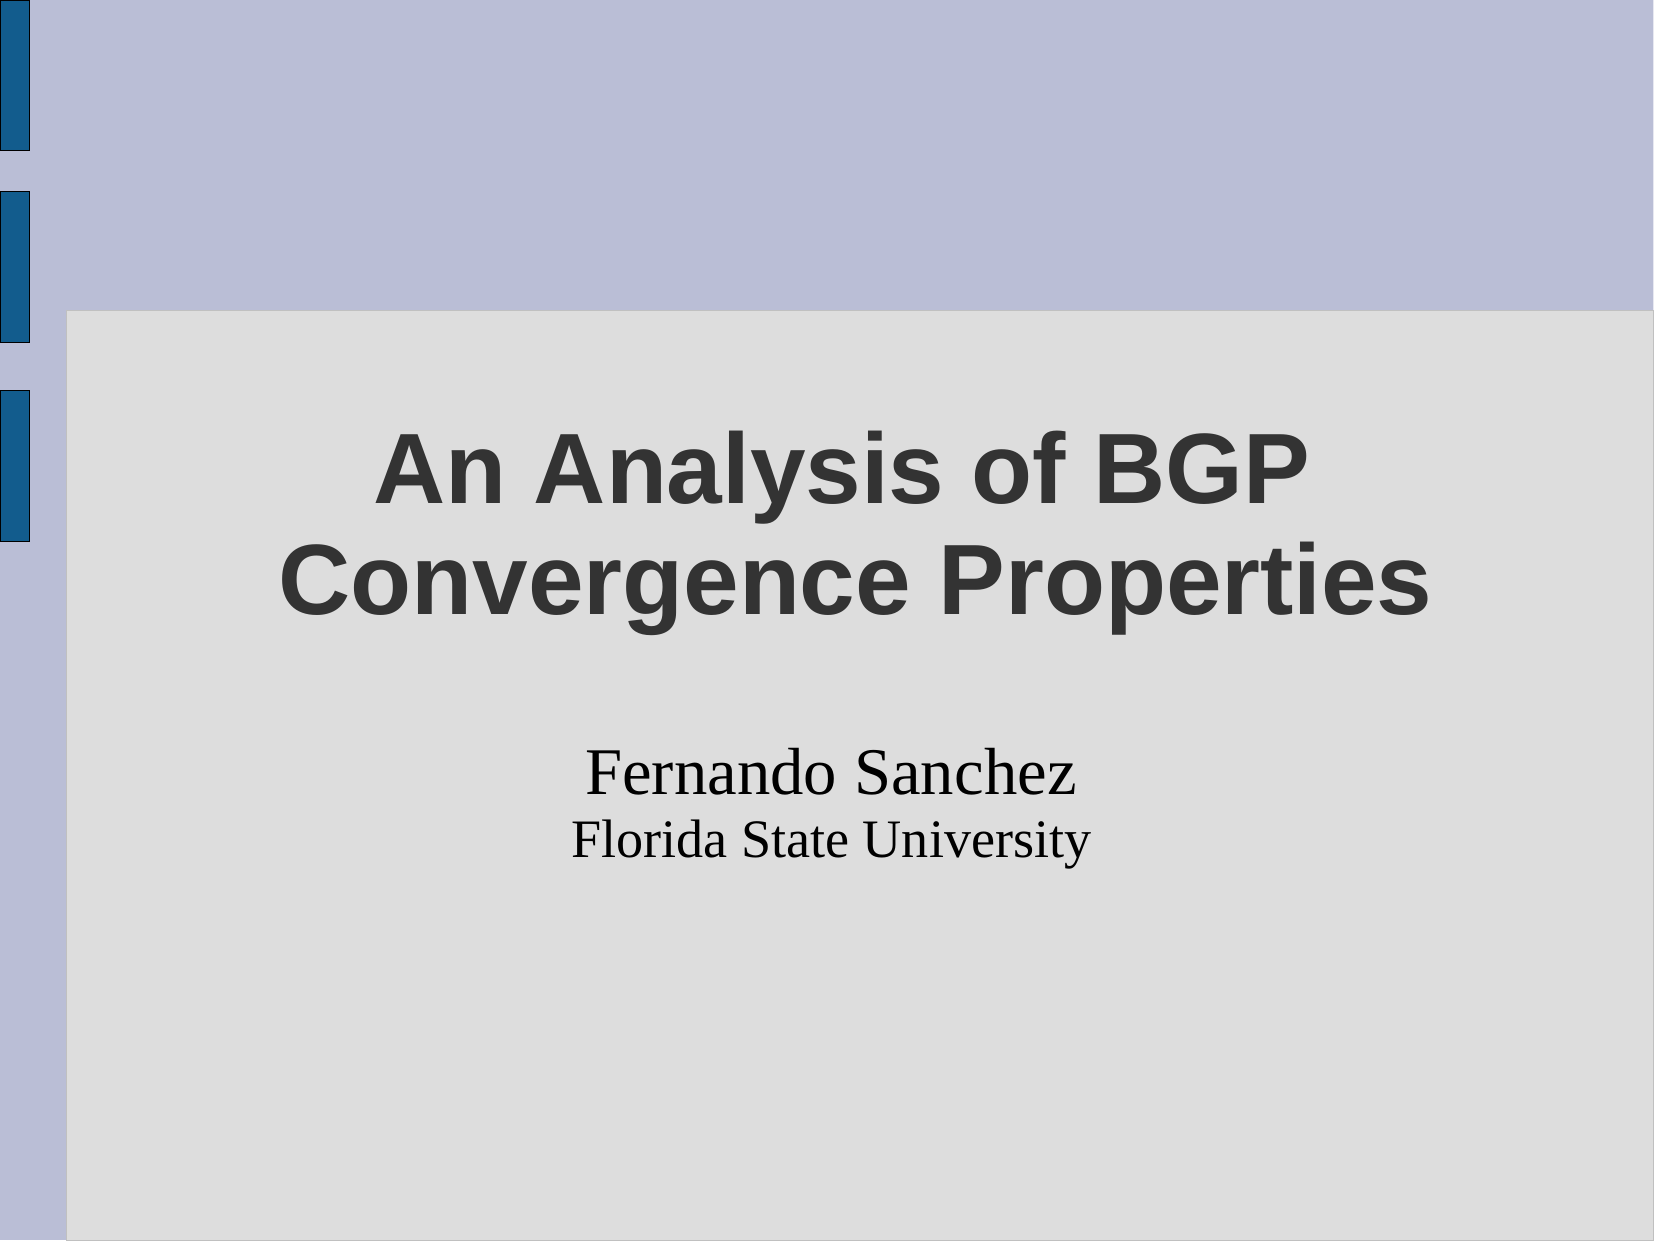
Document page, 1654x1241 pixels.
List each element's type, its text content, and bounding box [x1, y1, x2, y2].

text_box Fernando Sanchez Florida State University [125, 337, 1538, 1119]
title An Analysis of BGP Convergence Properties [150, 412, 1563, 637]
